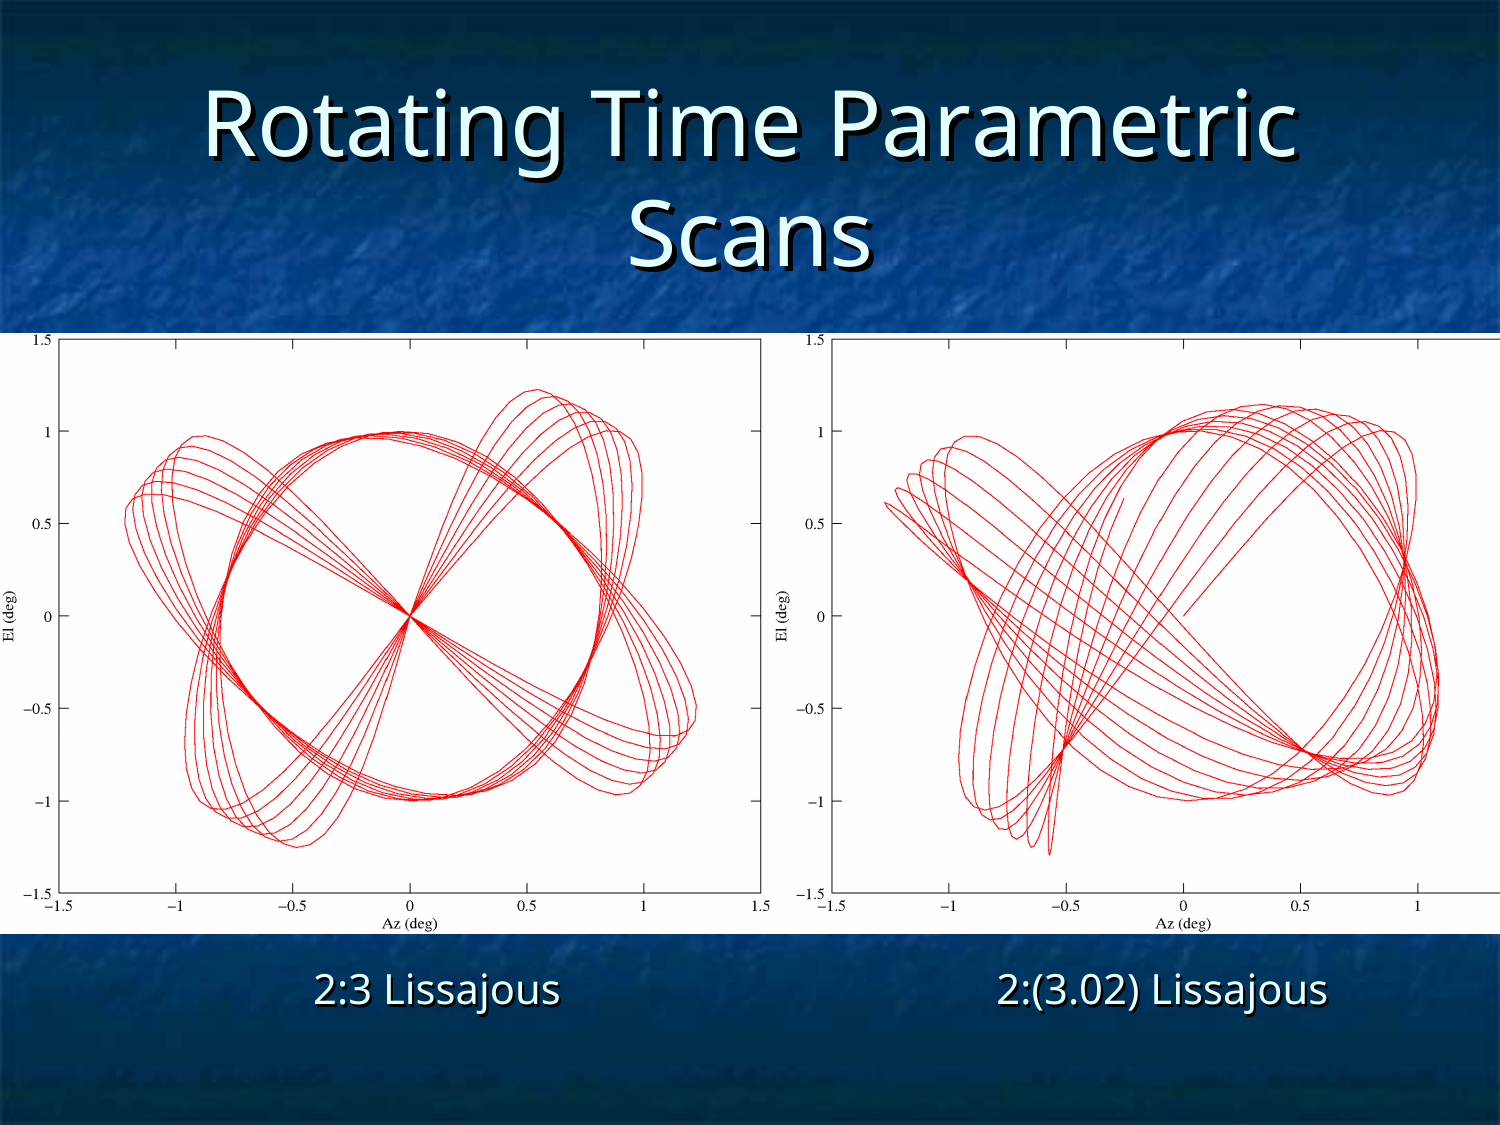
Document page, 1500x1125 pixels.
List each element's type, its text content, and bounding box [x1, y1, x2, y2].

title 2:3 Lissajous [274, 934, 601, 1053]
title Rotating Time Parametric Scans [75, 62, 1425, 288]
title 2:(3.02) Lissajous [900, 934, 1426, 1053]
picture [0, 0, 1500, 1125]
